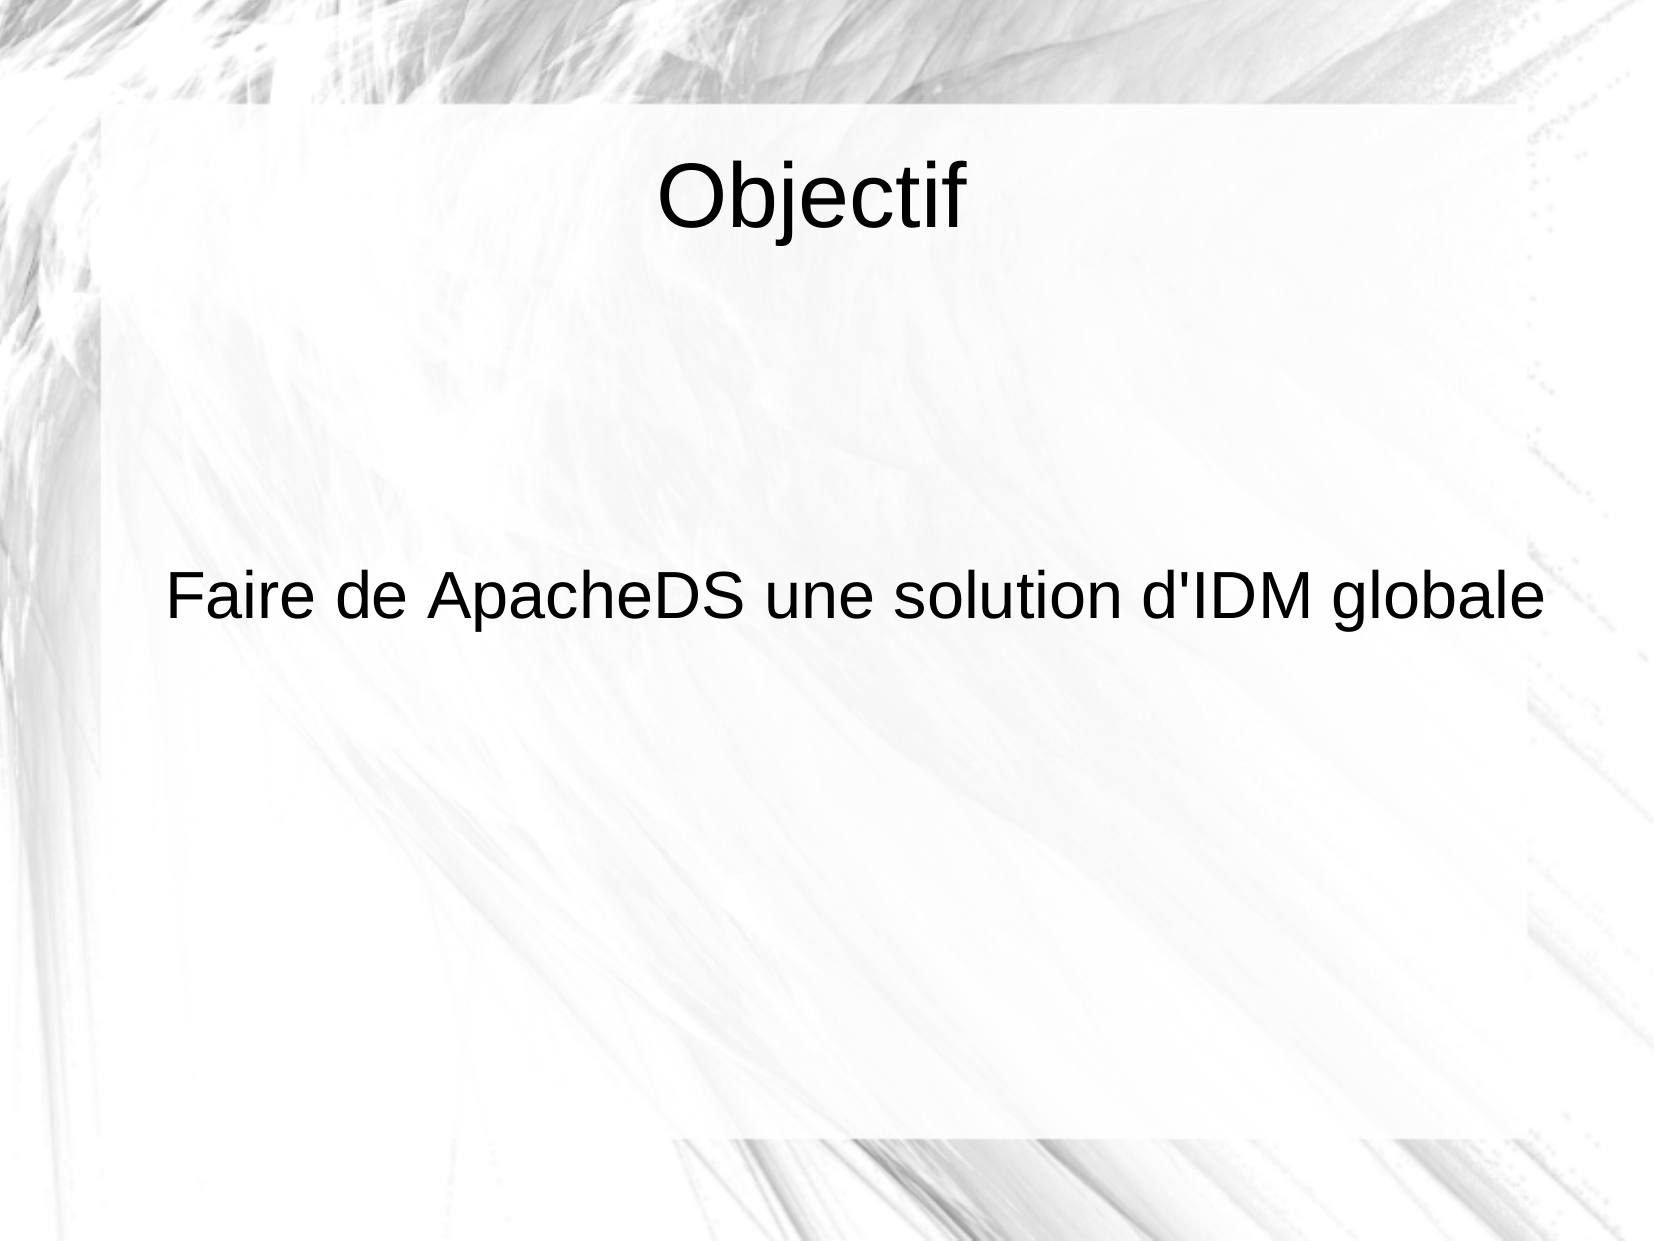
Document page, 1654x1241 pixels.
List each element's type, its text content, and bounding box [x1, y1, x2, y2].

picture [0, 0, 1654, 1241]
subtitle Faire de ApacheDS une solution d'IDM globale [118, 319, 1571, 945]
title Objectif [118, 112, 1506, 281]
